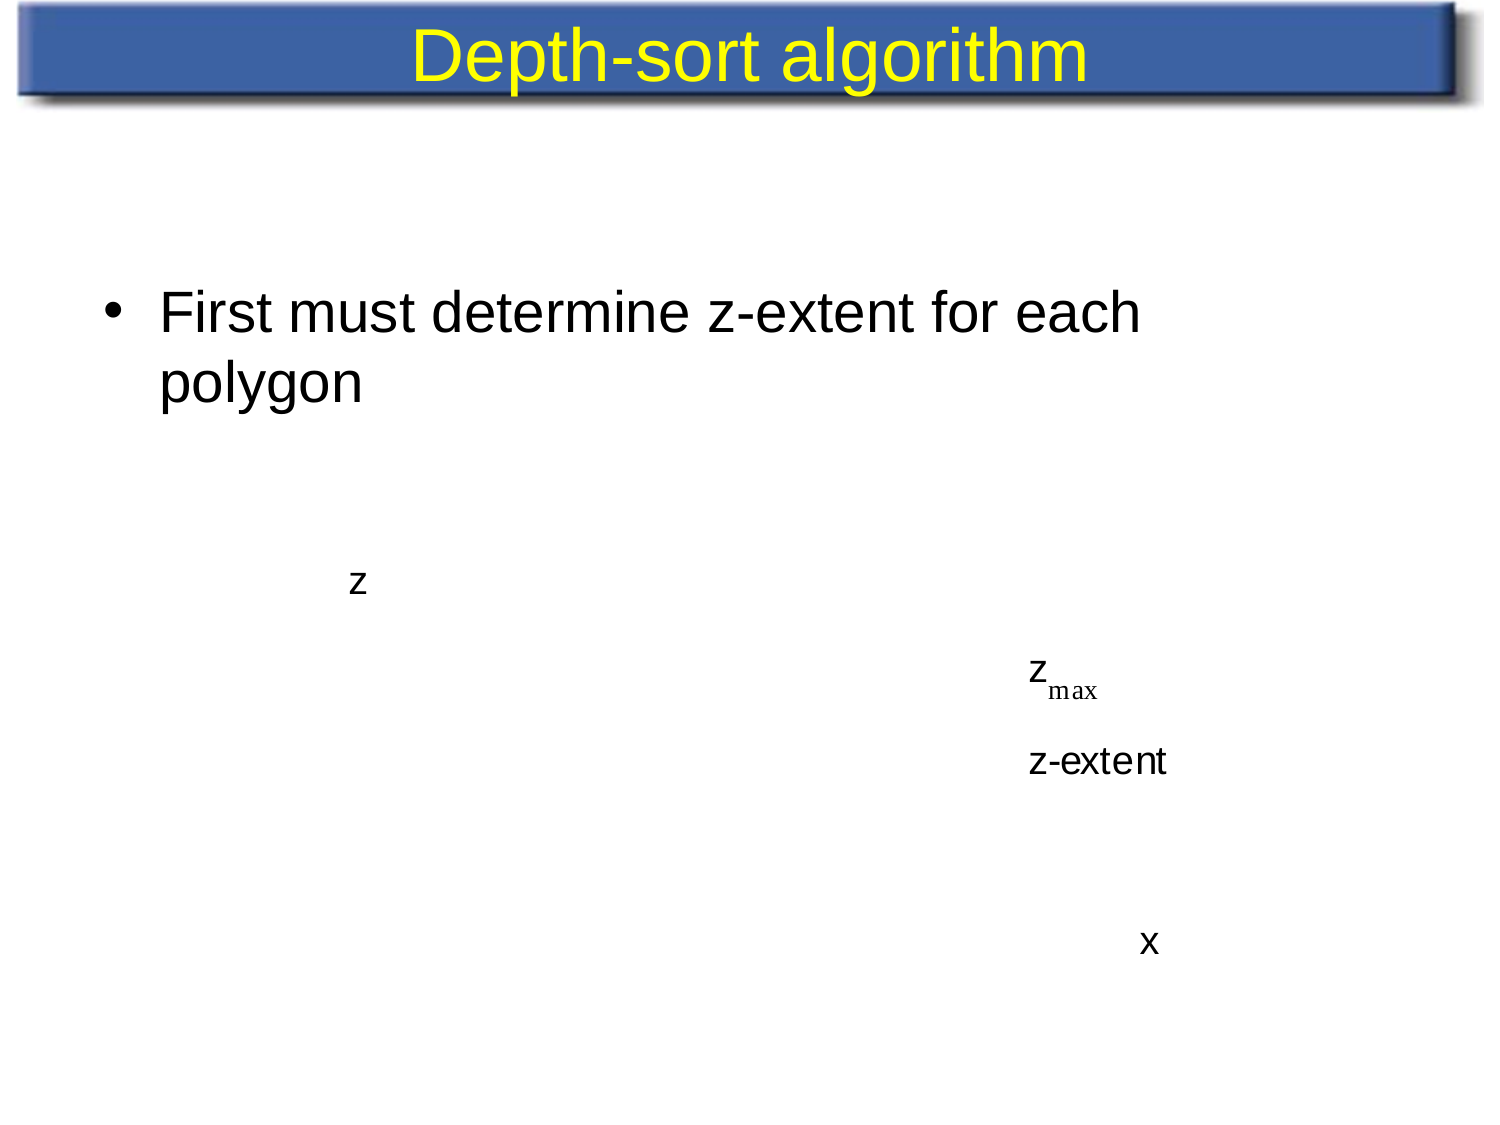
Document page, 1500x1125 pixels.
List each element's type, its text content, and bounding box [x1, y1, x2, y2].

picture [16, 0, 1484, 113]
picture [348, 550, 1176, 974]
list First must determine z-extent for each polygon [88, 267, 1317, 528]
title Depth-sort algorithm [75, 0, 1426, 105]
